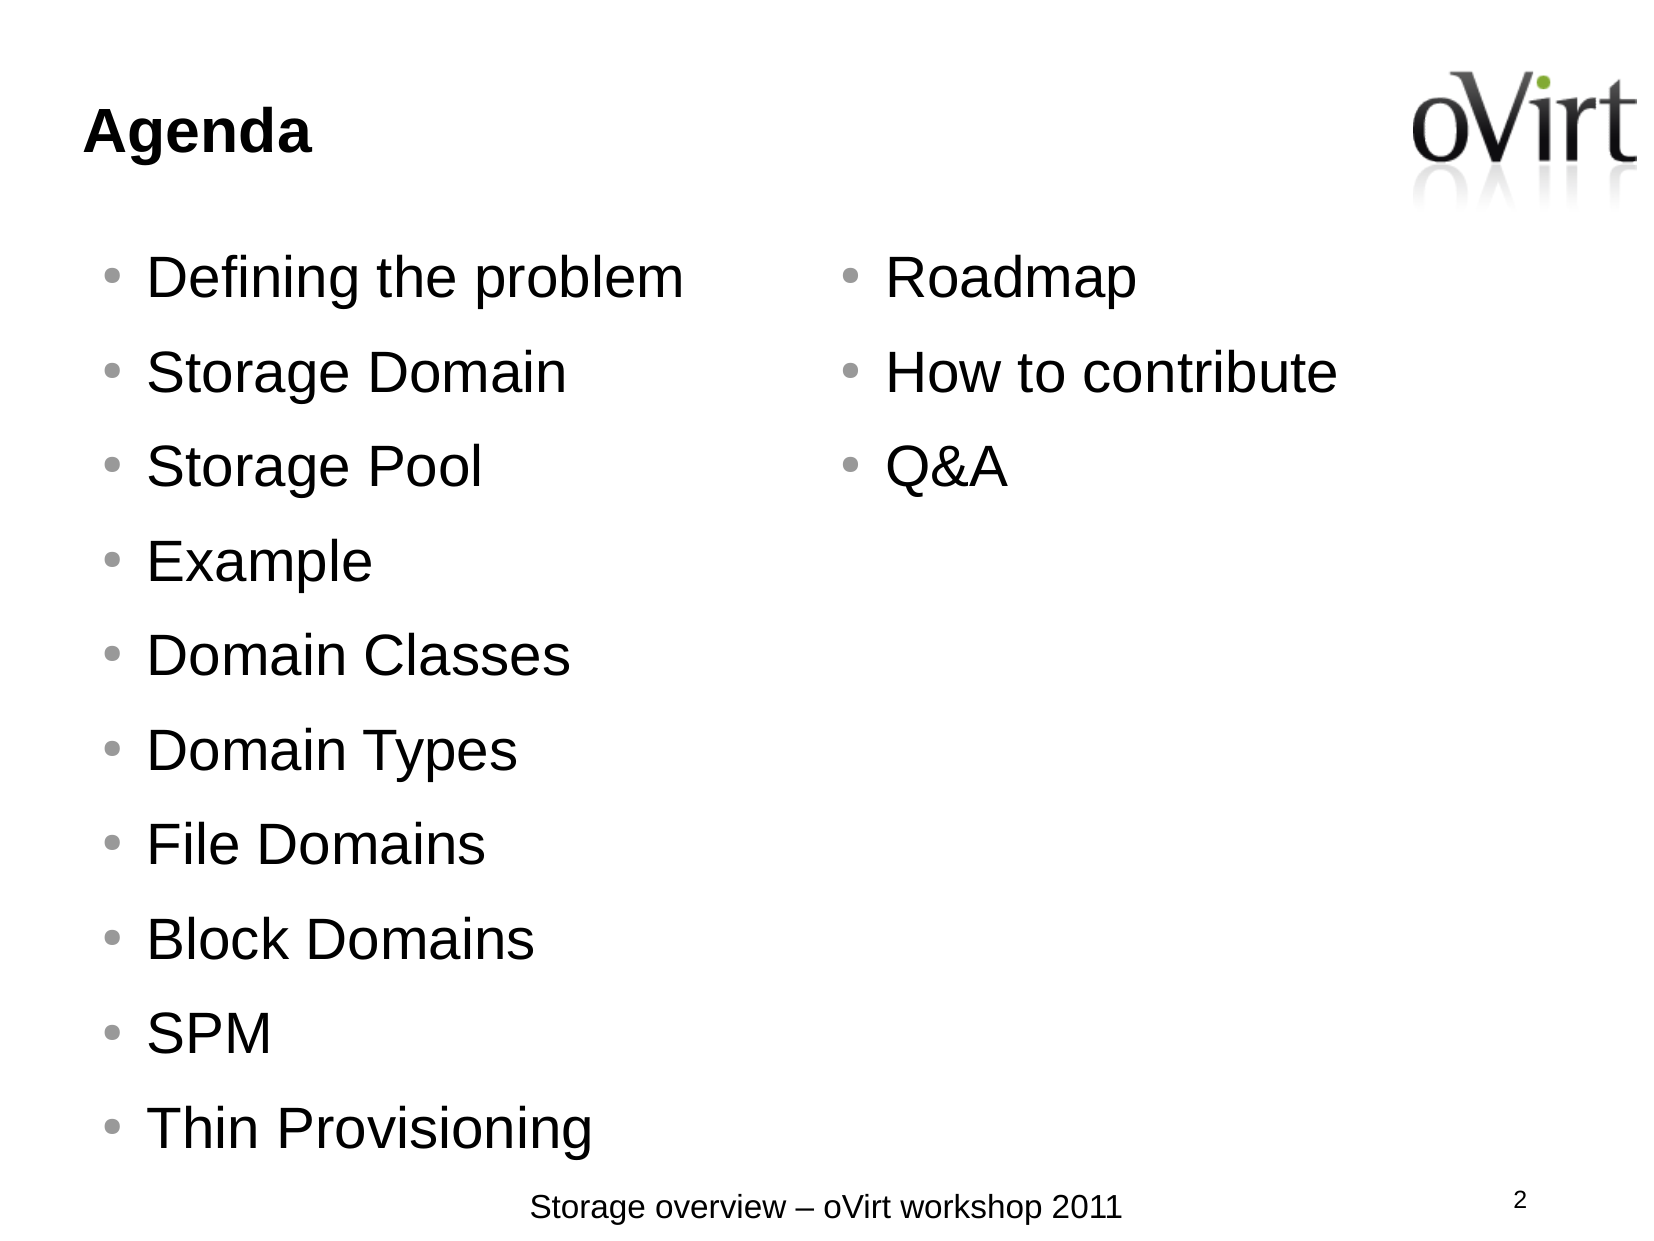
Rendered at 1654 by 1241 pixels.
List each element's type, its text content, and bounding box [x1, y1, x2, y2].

title Agenda [82, 37, 1571, 226]
picture [1571, 63, 1637, 212]
list Roadmap How to contribute Q&A [825, 244, 1546, 1241]
list Defining the problem Storage Domain Storage Pool Example Domain Classes Domain Types File Domains Block Domains SPM Thin Provisioning [86, 244, 766, 1241]
